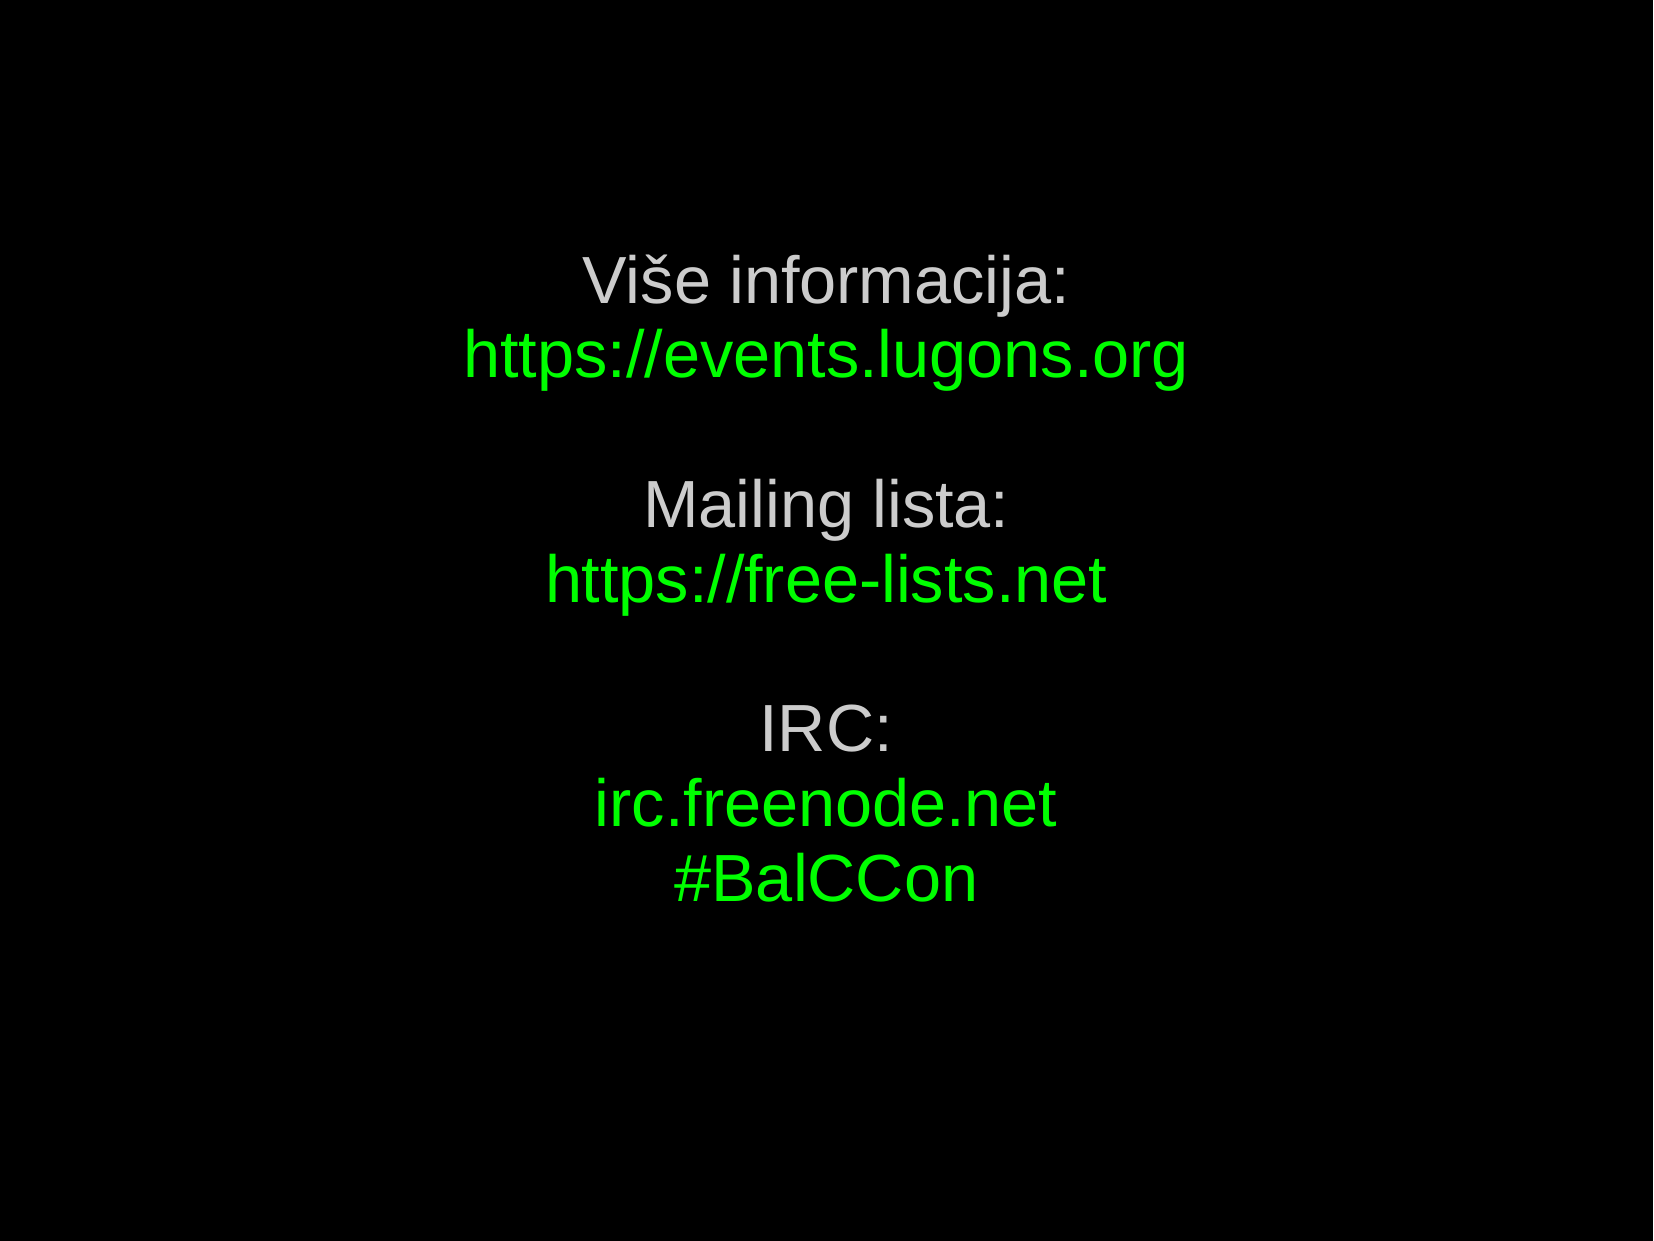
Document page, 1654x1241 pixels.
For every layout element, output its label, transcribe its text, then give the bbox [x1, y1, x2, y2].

subtitle Više informacija: https://events.lugons.org Mailing lista: https://free-lists.net IRC: irc.freenode.net #BalCCon [82, 49, 1571, 1109]
